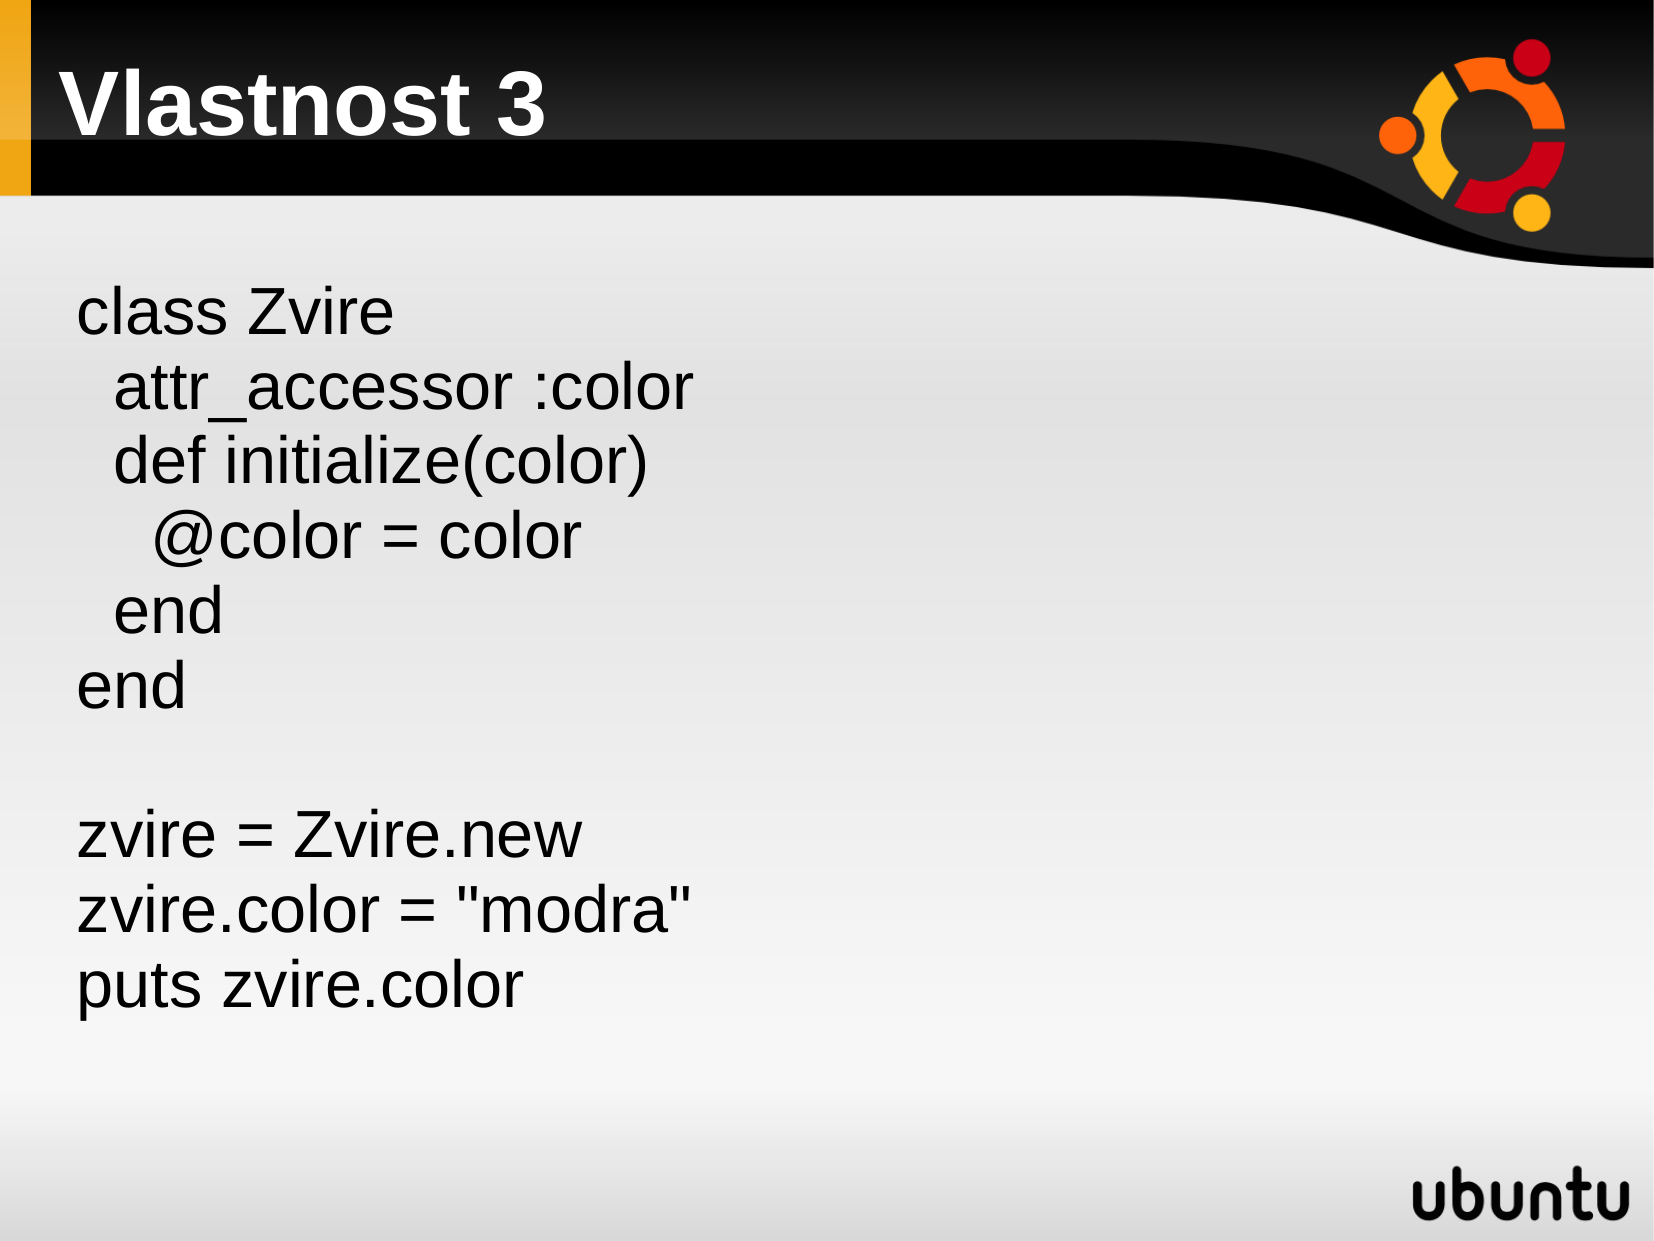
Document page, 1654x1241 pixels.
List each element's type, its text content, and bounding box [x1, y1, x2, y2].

list class Zvire attr_accessor :color def initialize(color) @color = color end end zvire = Zvire.new zvire.color = "modra" puts zvire.color [59, 274, 1548, 1093]
picture [0, 0, 1654, 1241]
title Vlastnost 3 [59, 0, 1565, 208]
